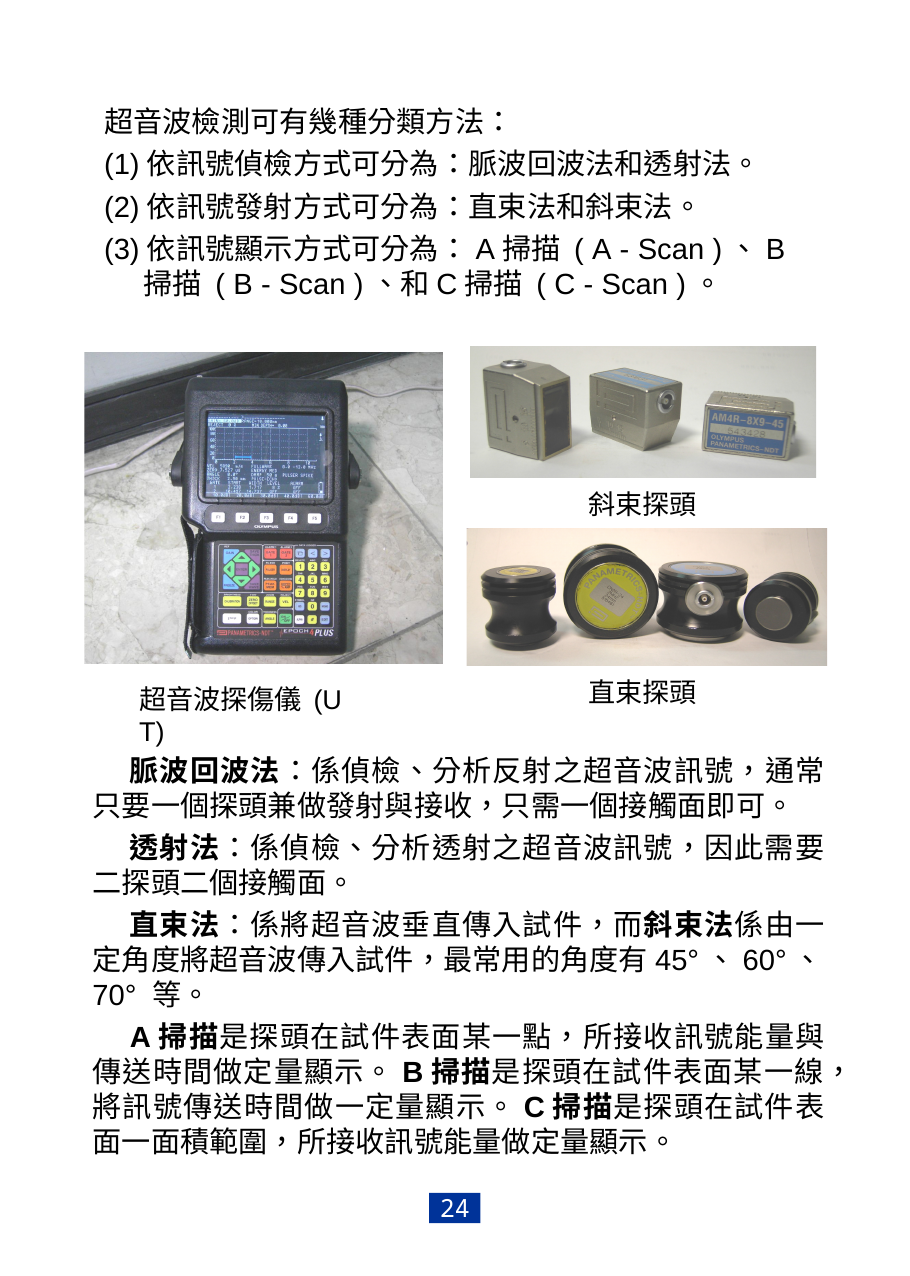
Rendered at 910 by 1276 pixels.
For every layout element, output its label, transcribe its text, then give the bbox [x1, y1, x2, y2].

text_box 超音波檢測可有幾種分類方法： (1)依訊號偵檢方式可分為：脈波回波法和透射法。 (2)依訊號發射方式可分為：直束法和斜束法。 (3)依訊號顯示方式可分為：A掃描 ( A - Scan )、B掃描 ( B - Scan )、和C掃描 ( C - Scan )。 [88, 95, 828, 309]
text_box 超音波探傷儀 (UT) [123, 674, 380, 756]
picture [466, 528, 828, 666]
text_box 脈波回波法：係偵檢、分析反射之超音波訊號，通常只要一個探頭兼做發射與接收，只需一個接觸面即可。 透射法：係偵檢、分析透射之超音波訊號，因此需要二探頭二個接觸面。 直束法：係將超音波垂直傳入試件，而斜束法係由一定角度將超音波傳入試件，最常用的角度有45°、60°、70° 等。 A掃描是探頭在試件表面某一點，所接收訊號能量與傳送時間做定量顯示。B掃描是探頭在試件表面某一線，將訊號傳送時間做一定量顯示。C掃描是探頭在試件表面一面積範圍，所接收訊號能量做定量顯示。 [76, 744, 841, 1167]
text_box 24 [429, 1192, 481, 1224]
picture [470, 346, 817, 478]
text_box 斜束探頭 [572, 479, 727, 529]
text_box 直束探頭 [572, 667, 727, 717]
picture [84, 352, 443, 664]
